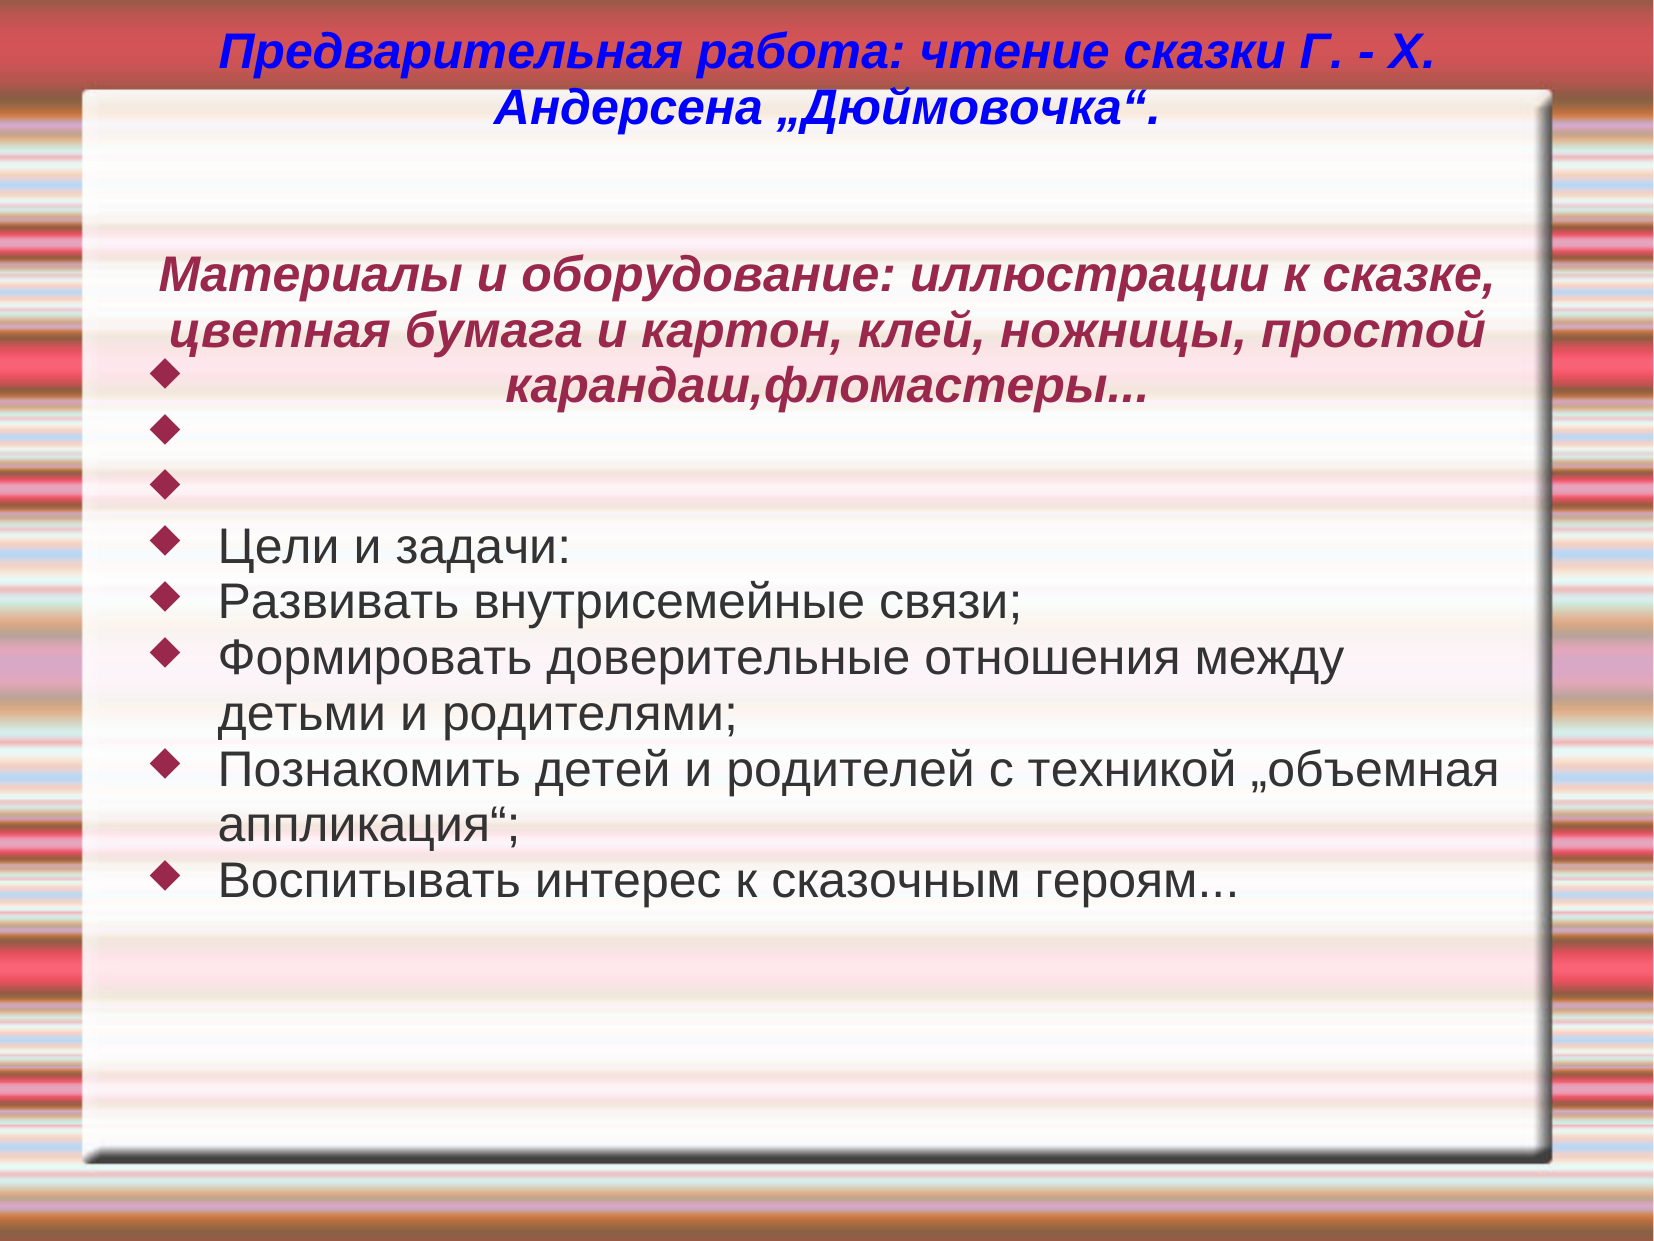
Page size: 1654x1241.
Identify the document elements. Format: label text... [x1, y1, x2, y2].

picture [0, 0, 1654, 1241]
list Цели и задачи: Развивать внутрисемейные связи; Формировать доверительные отношения между детьми и родителями; Познакомить детей и родителей с техникой „объемная аппликация“; Воспитывать интерес к сказочным героям... [134, 418, 1516, 1132]
title Предварительная работа: чтение сказки Г. - Х. Андерсена „Дюймовочка“. Материалы и оборудование: иллюстрации к сказке, цветная бумага и картон, клей, ножницы, простой карандаш,фломастеры... [121, 18, 1534, 418]
